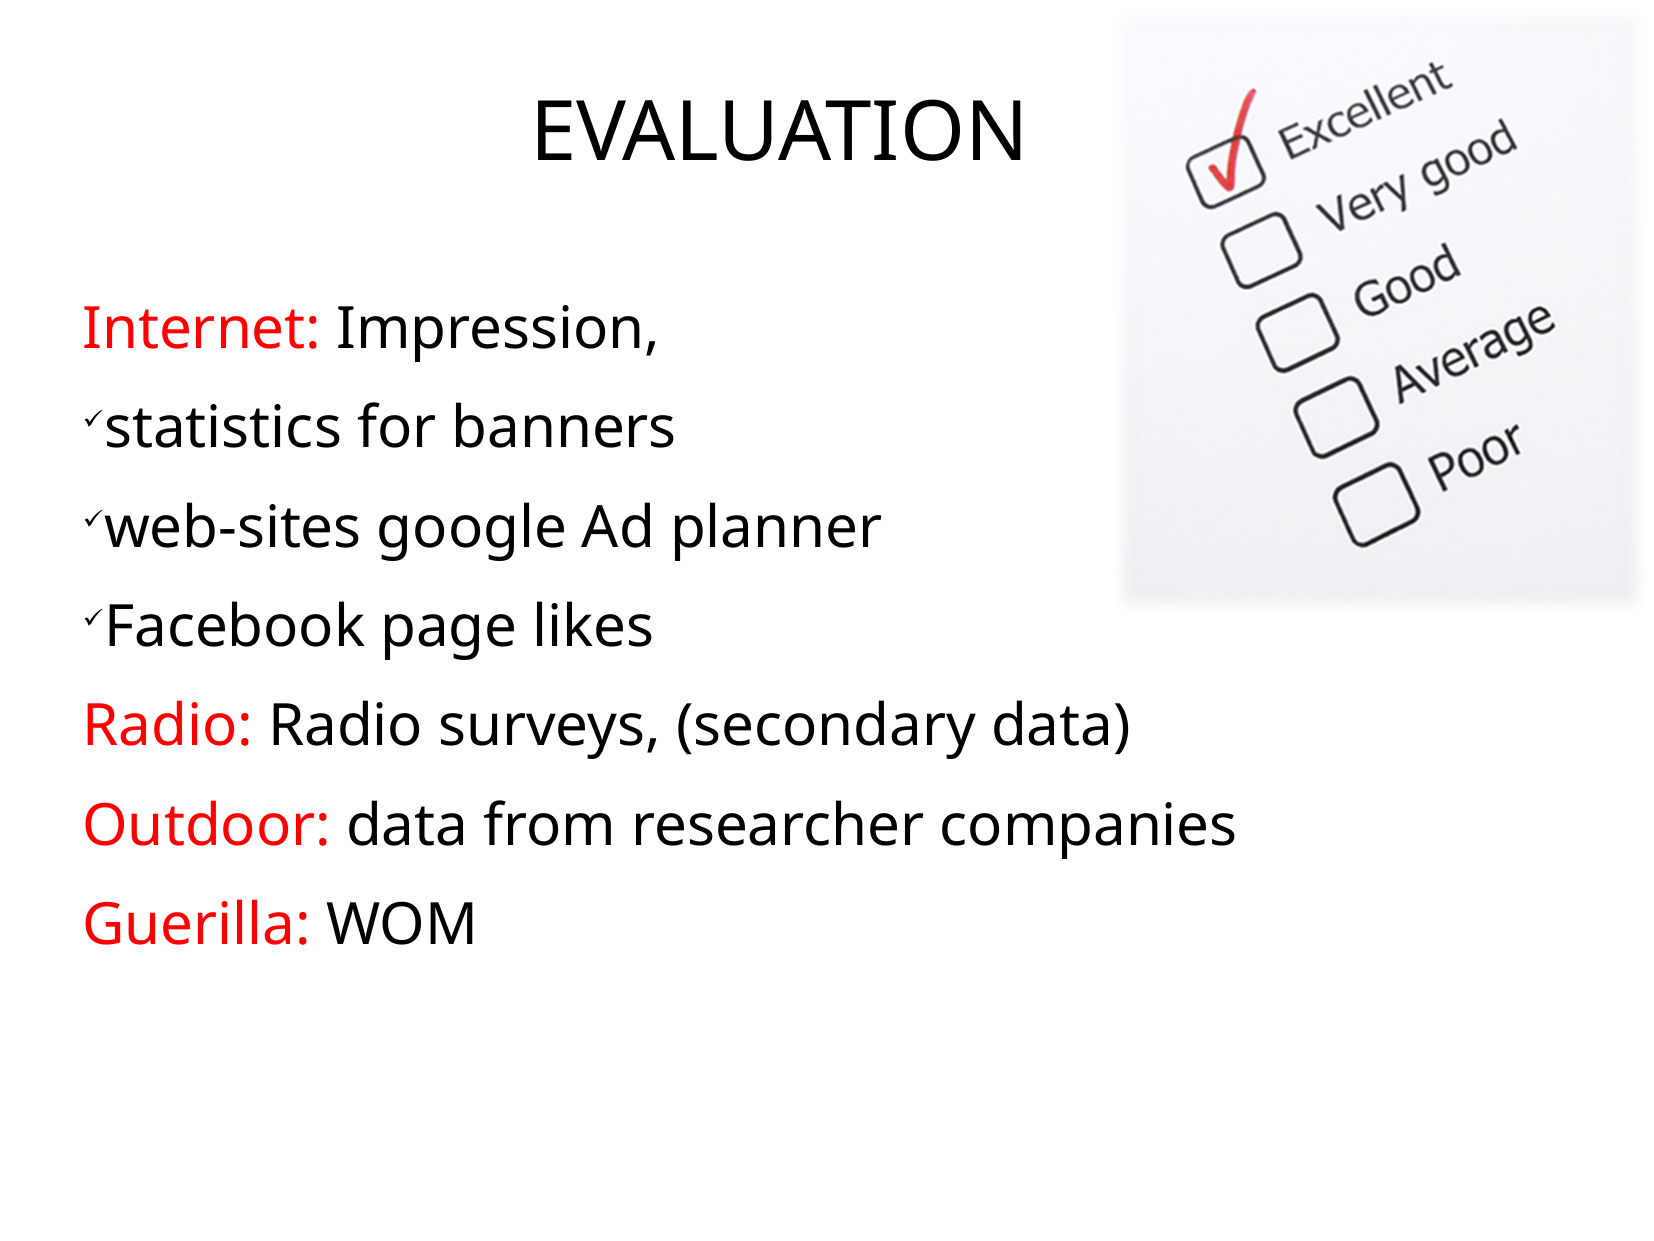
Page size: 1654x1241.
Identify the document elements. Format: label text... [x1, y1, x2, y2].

picture [1105, 0, 1654, 621]
text_box Internet: Impression, statistics for banners web-sites google Ad planner Facebook page likes Radio: Radio surveys, (secondary data) Outdoor: data from researcher companies Guerilla: WOM [82, 290, 1571, 1109]
text_box EVALUATION [35, 76, 1105, 178]
